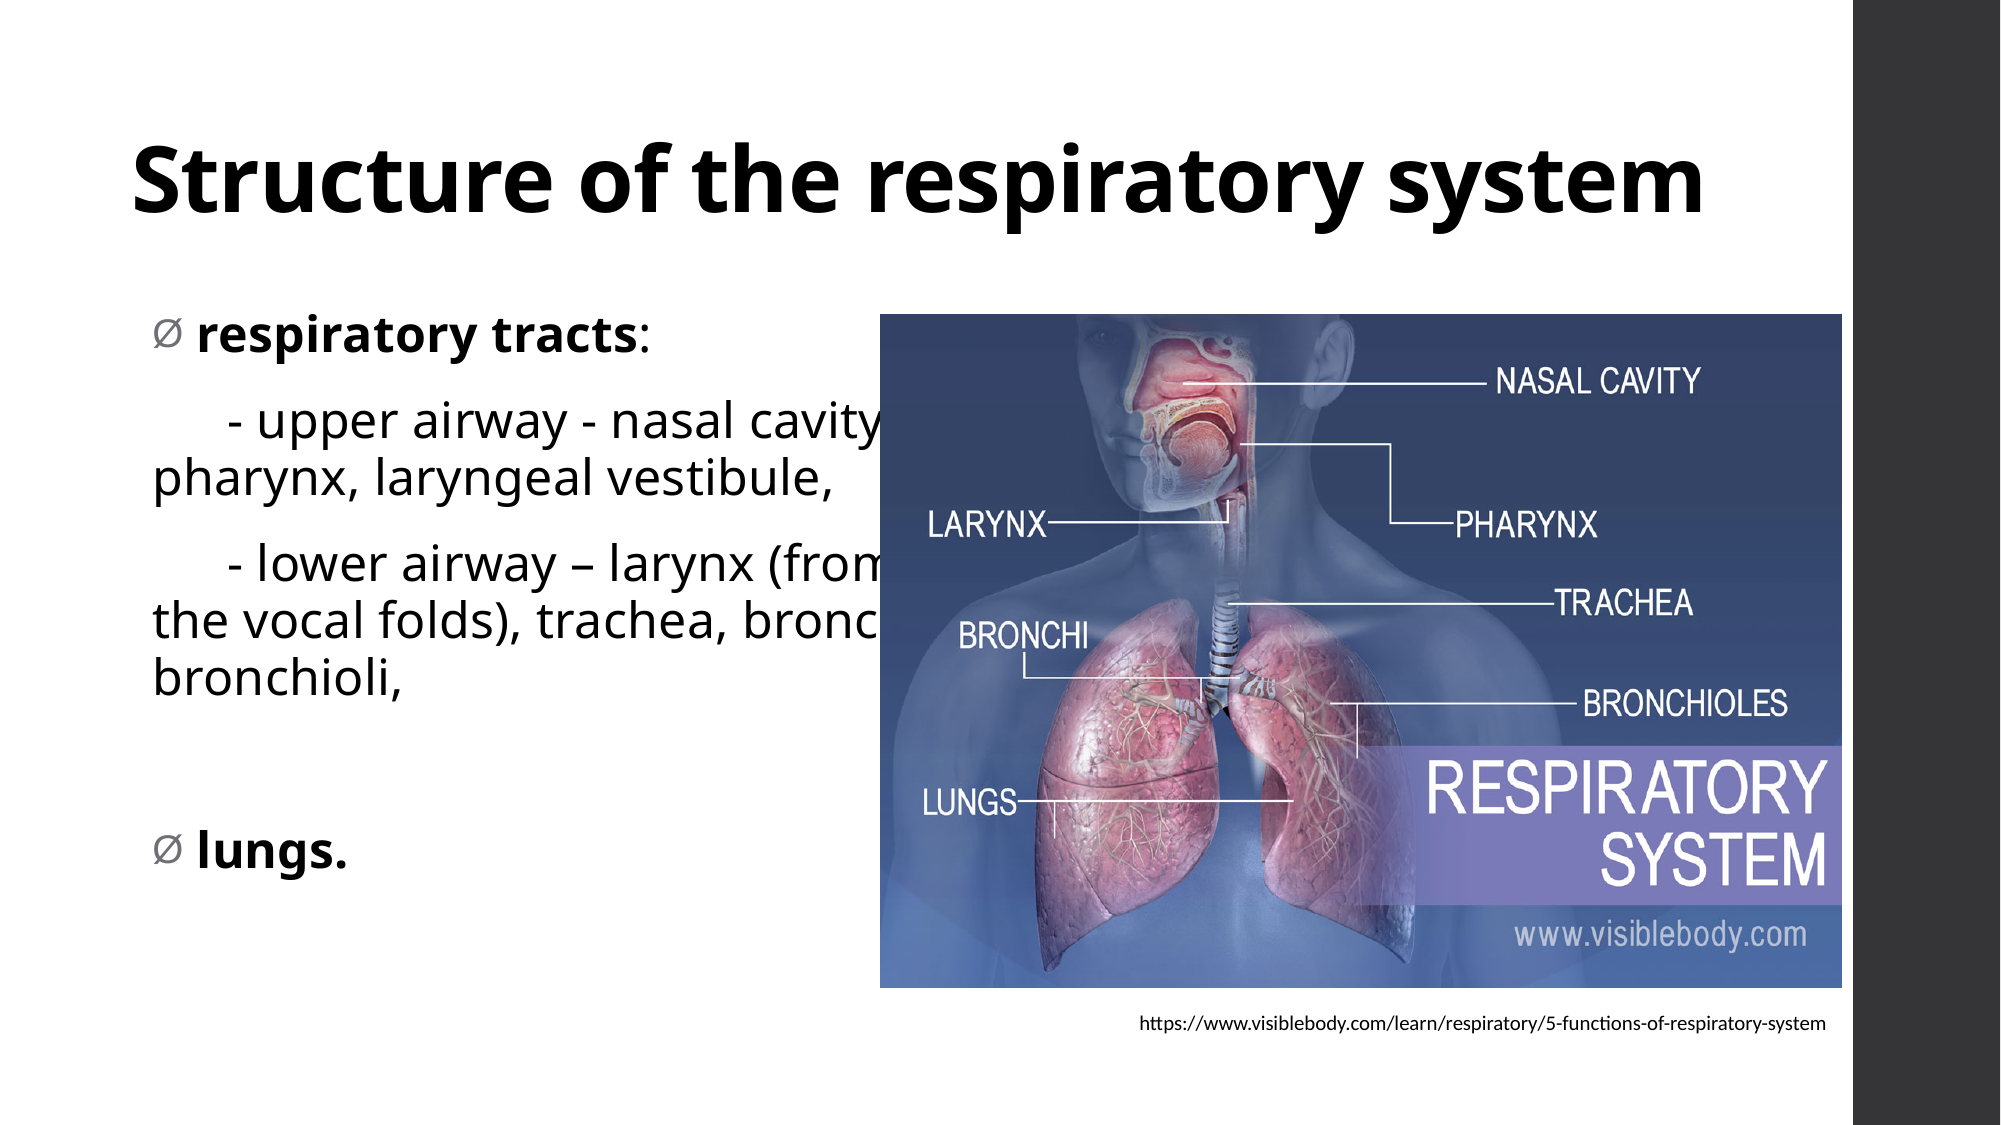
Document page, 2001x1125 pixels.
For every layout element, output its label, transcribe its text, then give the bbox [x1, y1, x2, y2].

picture [880, 314, 1842, 988]
text_box https://www.visiblebody.com/learn/respiratory/5-functions-of-respiratory-system [1124, 1002, 2000, 1043]
list respiratory tracts: - upper airway - nasal cavity, pharynx, laryngeal vestibule, - lower airway – larynx (from the vocal folds), trachea, bronchi, bronchioli, lungs. [137, 299, 957, 1014]
title Structure of the respiratory system [116, 60, 1797, 241]
